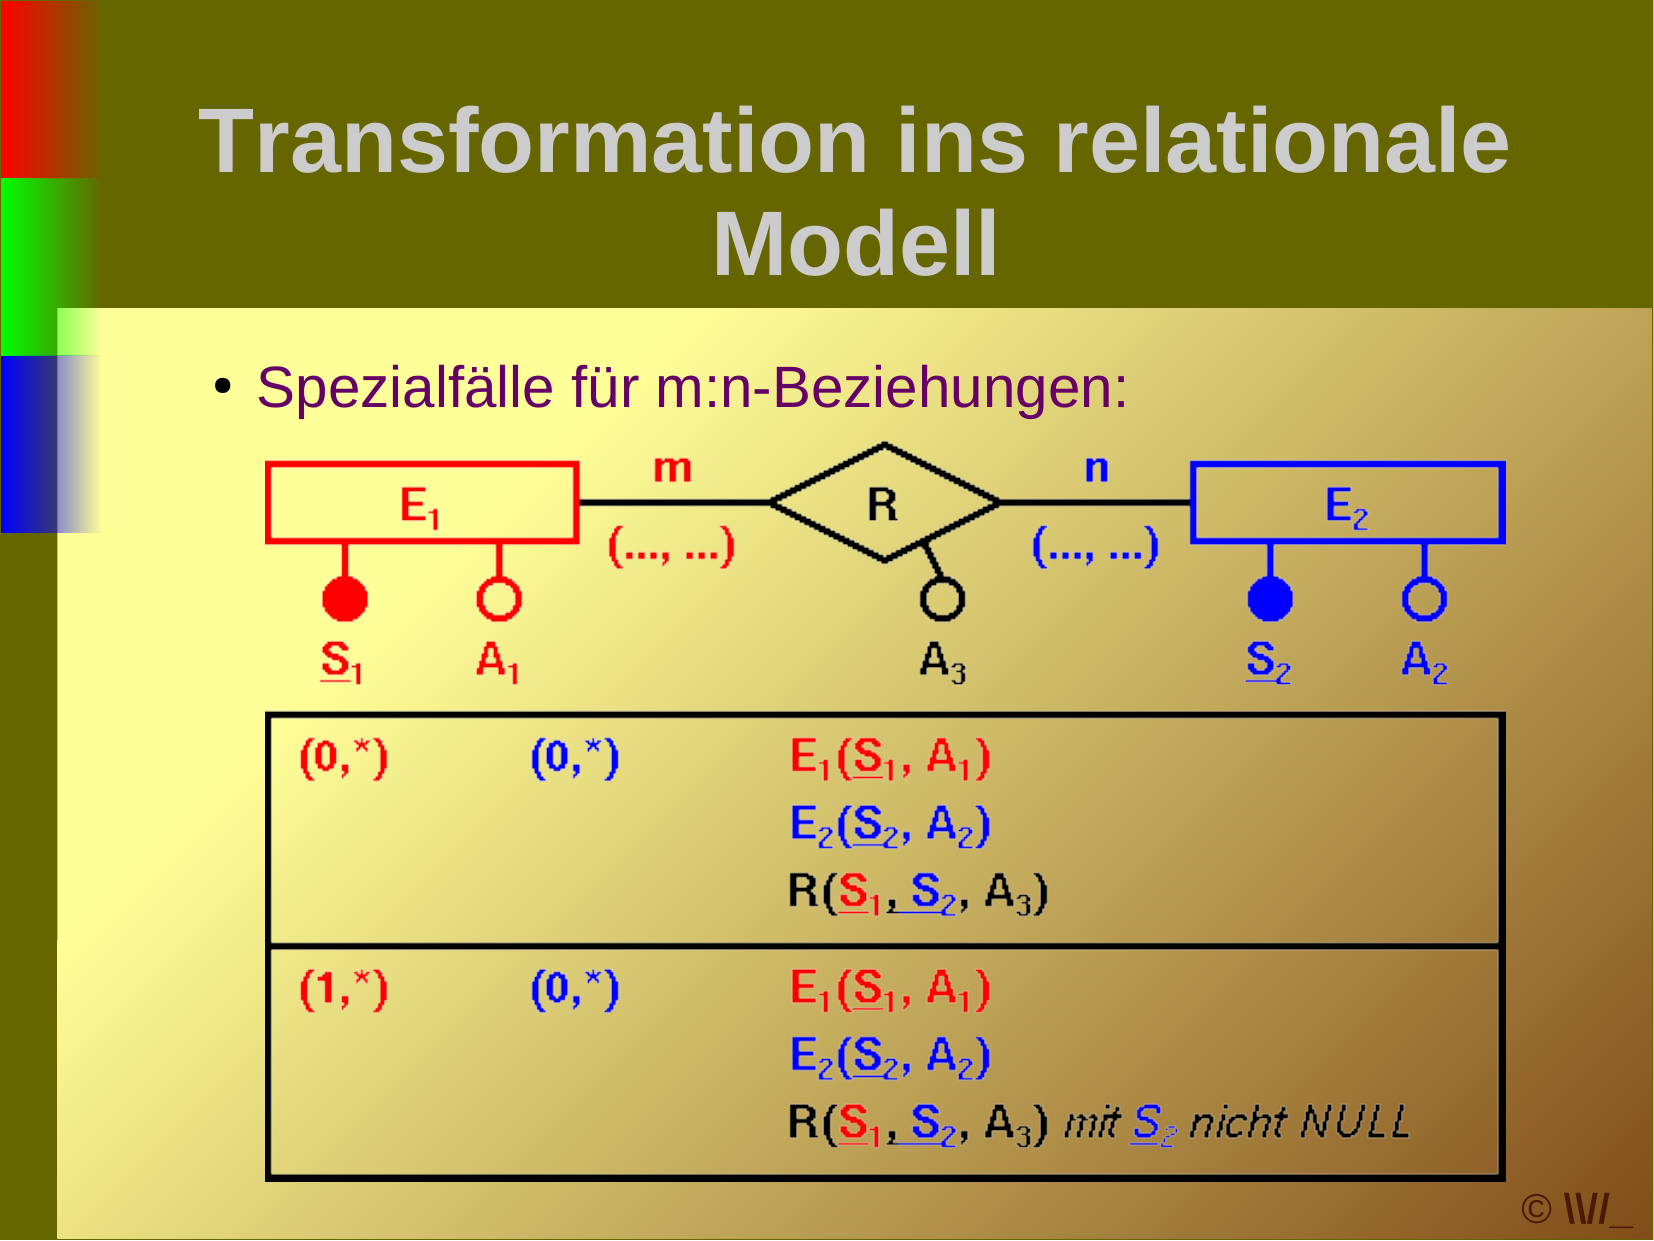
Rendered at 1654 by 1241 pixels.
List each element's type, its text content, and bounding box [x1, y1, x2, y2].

picture [265, 437, 1506, 1182]
title Transformation ins relationale Modell [118, 88, 1595, 296]
list Spezialfälle für m:n-Beziehungen: [118, 354, 1595, 1182]
